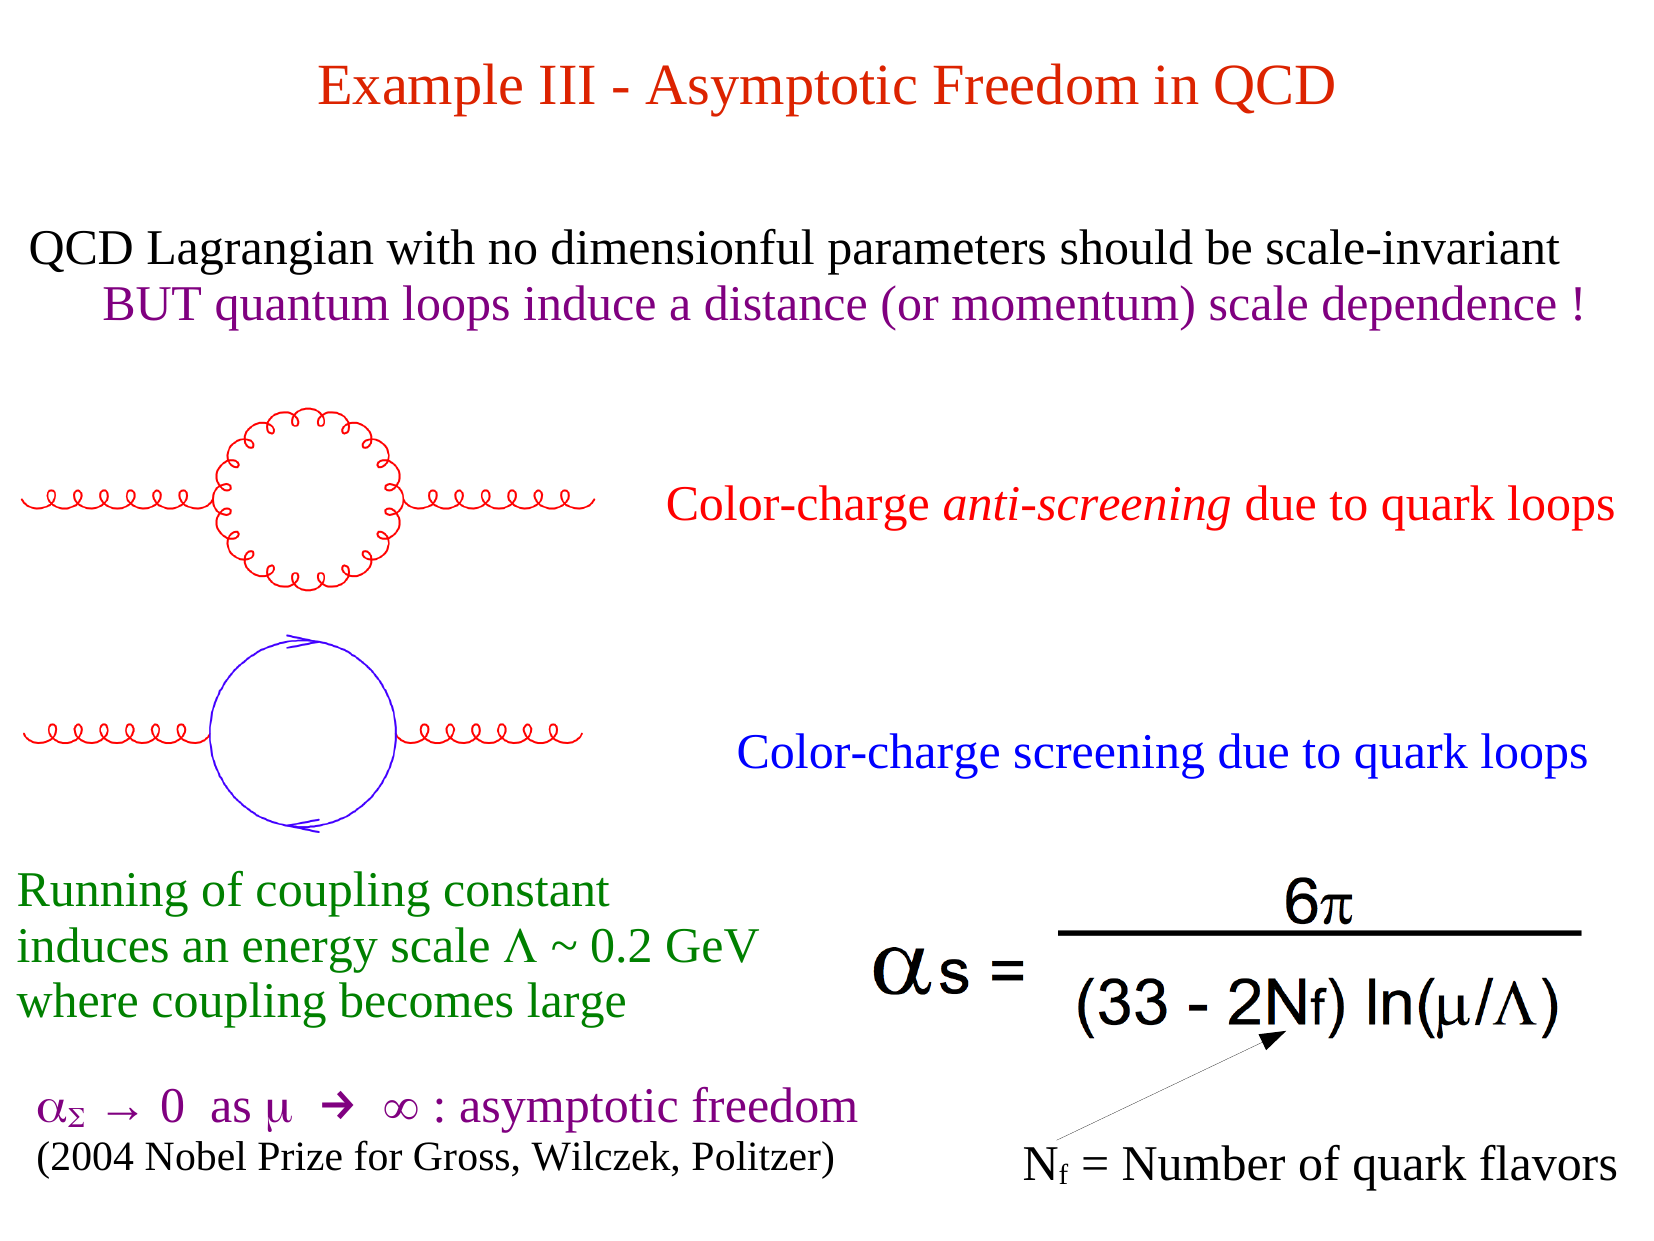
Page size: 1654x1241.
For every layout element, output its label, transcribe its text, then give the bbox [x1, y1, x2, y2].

text_box Nf = Number of quark flavors [1022, 1136, 1618, 1208]
text_box Color-charge screening due to quark loops [736, 723, 1589, 780]
text_box Running of coupling constant induces an energy scale Λ ~ 0.2 GeV where coupling becomes large [16, 862, 759, 1033]
picture [12, 397, 606, 597]
picture [853, 864, 1605, 1053]
text_box αS → 0 as μ → ∞ : asymptotic freedom (2004 Nobel Prize for Gross, Wilczek, Politzer) [36, 1078, 840, 1199]
picture [12, 617, 595, 842]
title Example III - Asymptotic Freedom in QCD [121, 8, 1534, 162]
text_box QCD Lagrangian with no dimensionful parameters should be scale-invariant BUT quantum loops induce a distance (or momentum) scale dependence ! [28, 220, 1611, 331]
text_box Color-charge anti-screening due to quark loops [665, 475, 1615, 532]
